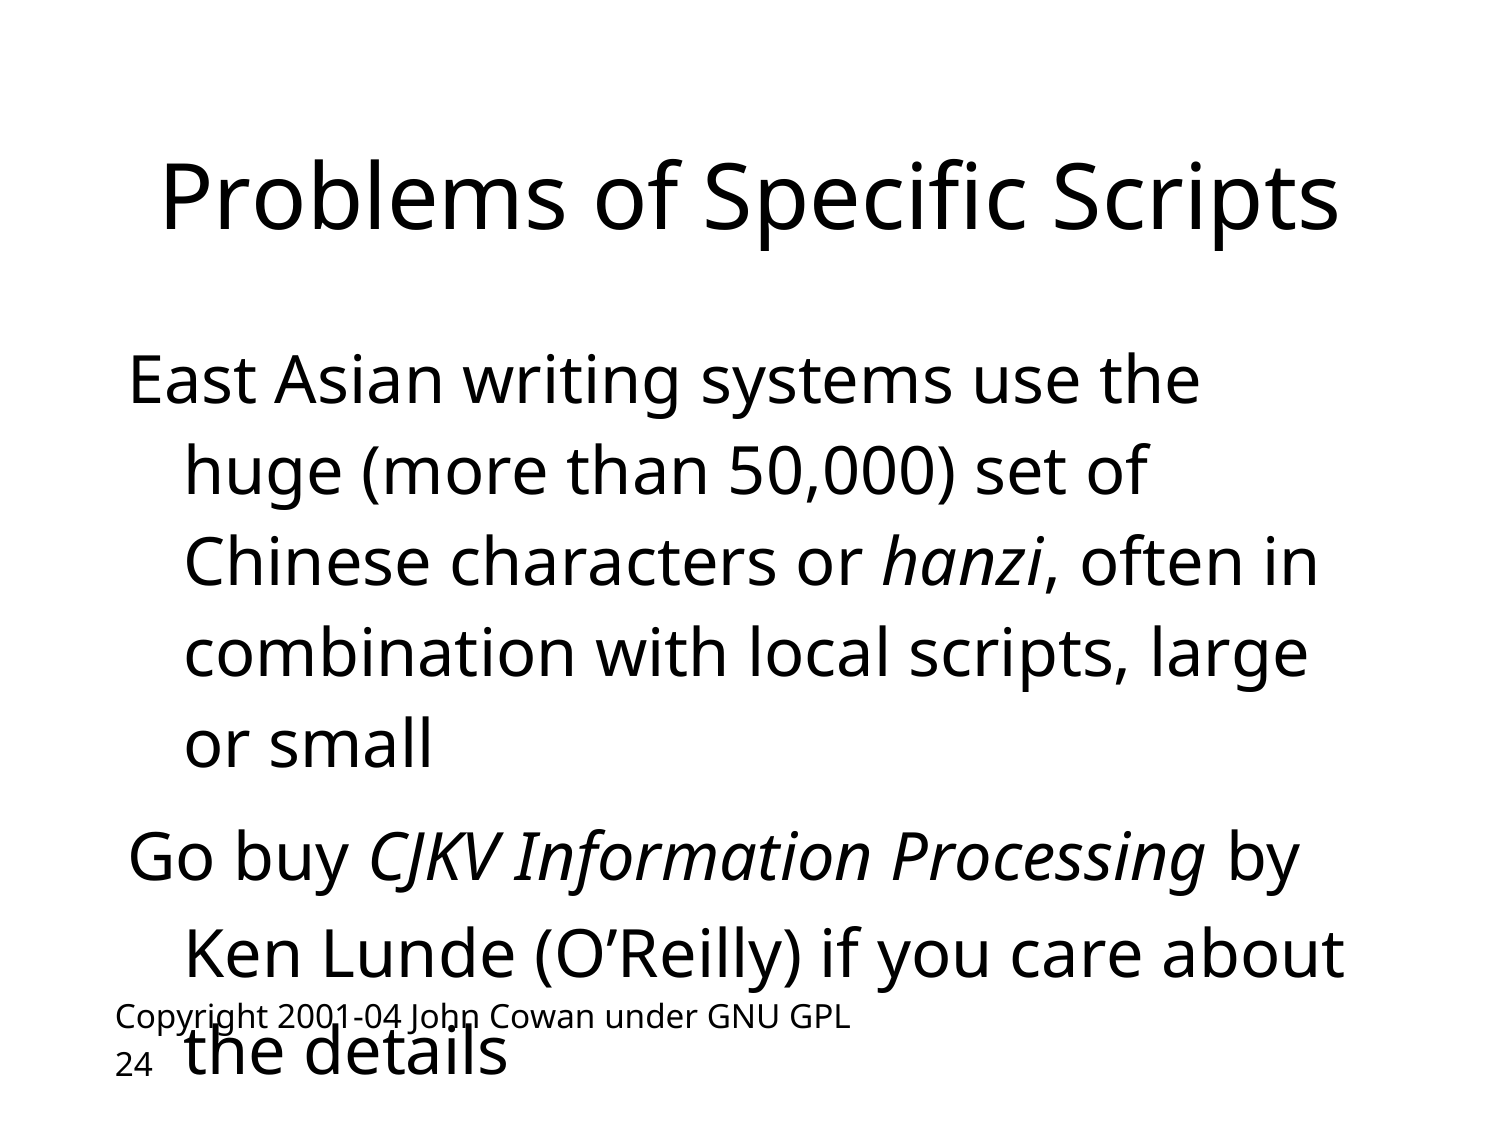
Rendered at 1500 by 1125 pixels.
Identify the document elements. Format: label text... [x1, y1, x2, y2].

title Problems of Specific Scripts [112, 99, 1388, 288]
list East Asian writing systems use the huge (more than 50,000) set of Chinese characters or hanzi, often in combination with local scripts, large or small Go buy CJKV Information Processing by Ken Lunde (O’Reilly) if you care about the details [112, 324, 1388, 1000]
